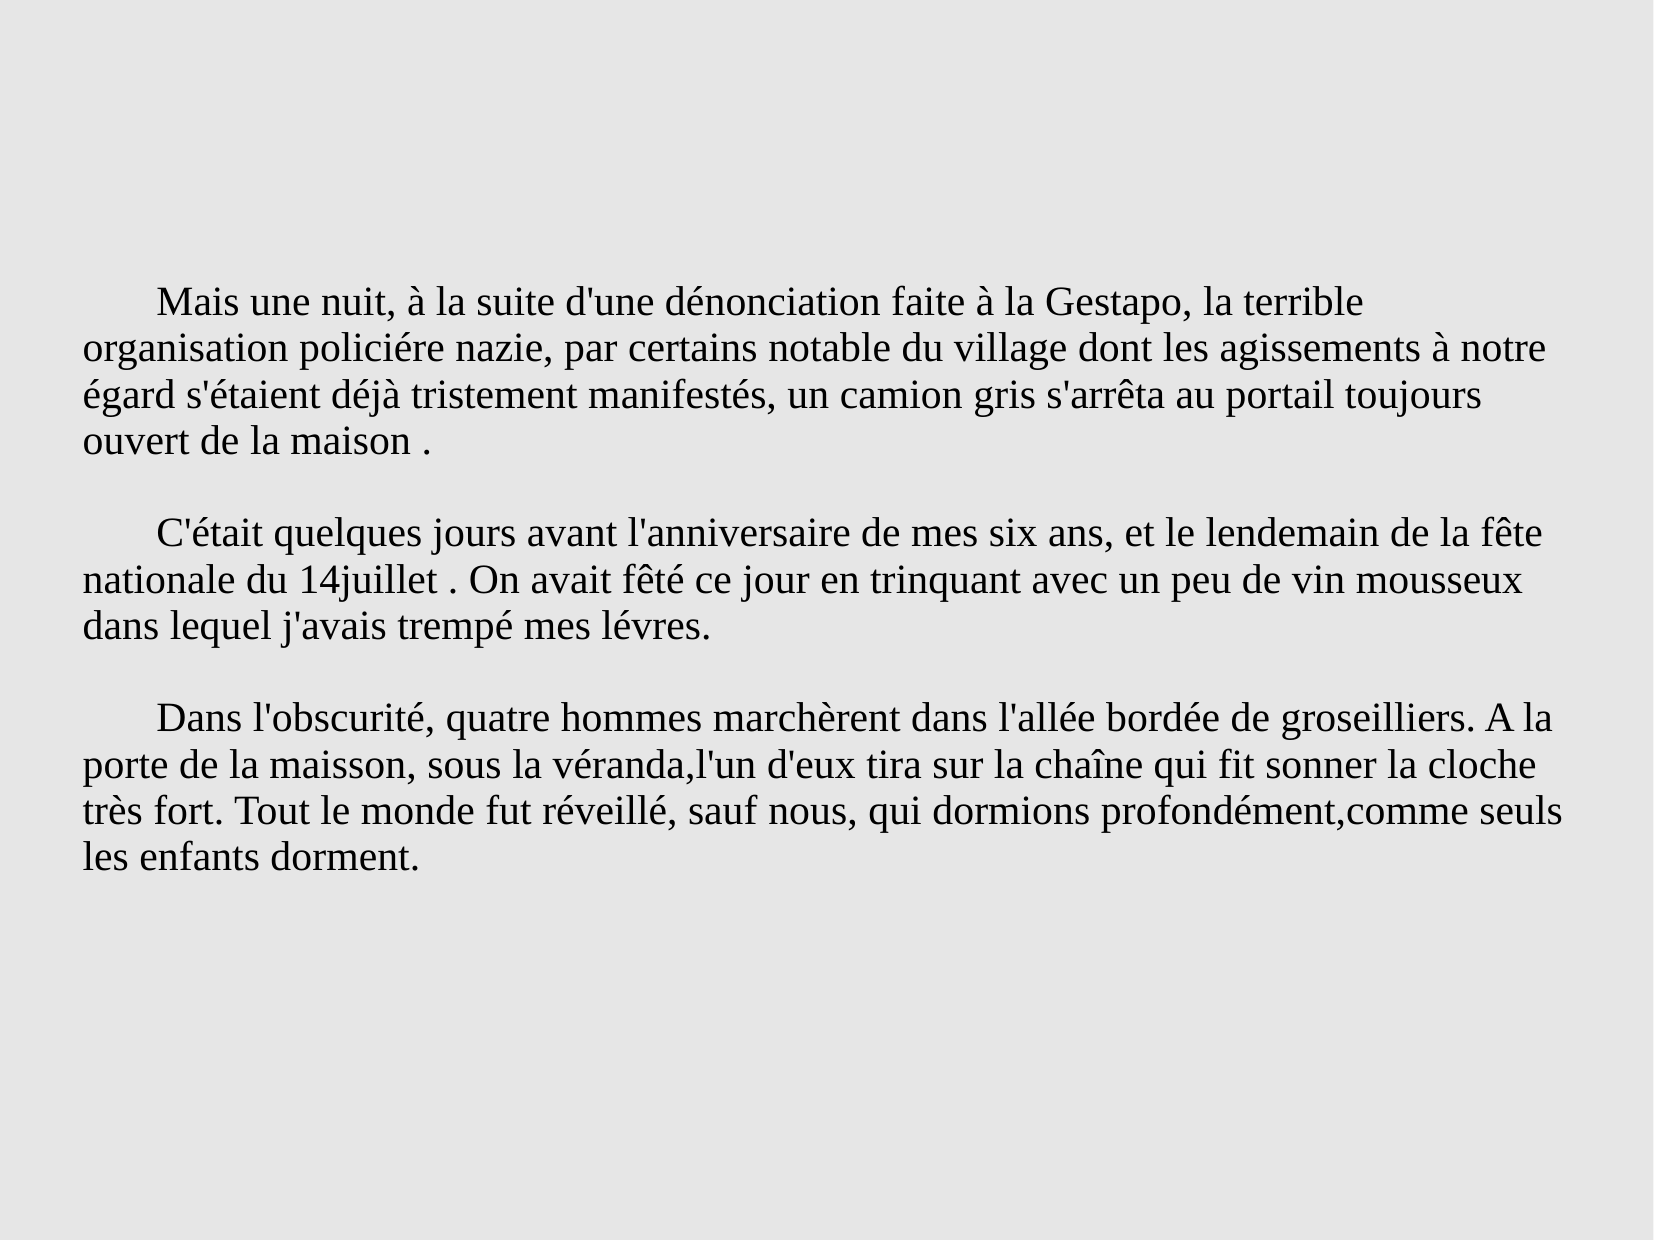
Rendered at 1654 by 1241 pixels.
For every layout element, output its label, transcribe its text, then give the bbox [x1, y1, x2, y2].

subtitle Mais une nuit, à la suite d'une dénonciation faite à la Gestapo, la terrible organisation policiére nazie, par certains notable du village dont les agissements à notre égard s'étaient déjà tristement manifestés, un camion gris s'arrêta au portail toujours ouvert de la maison . C'était quelques jours avant l'anniversaire de mes six ans, et le lendemain de la fête nationale du 14juillet . On avait fêté ce jour en trinquant avec un peu de vin mousseux dans lequel j'avais trempé mes lévres. Dans l'obscurité, quatre hommes marchèrent dans l'allée bordée de groseilliers. A la porte de la maisson, sous la véranda,l'un d'eux tira sur la chaîne qui fit sonner la cloche très fort. Tout le monde fut réveillé, sauf nous, qui dormions profondément,comme seuls les enfants dorment. [82, 49, 1571, 1109]
